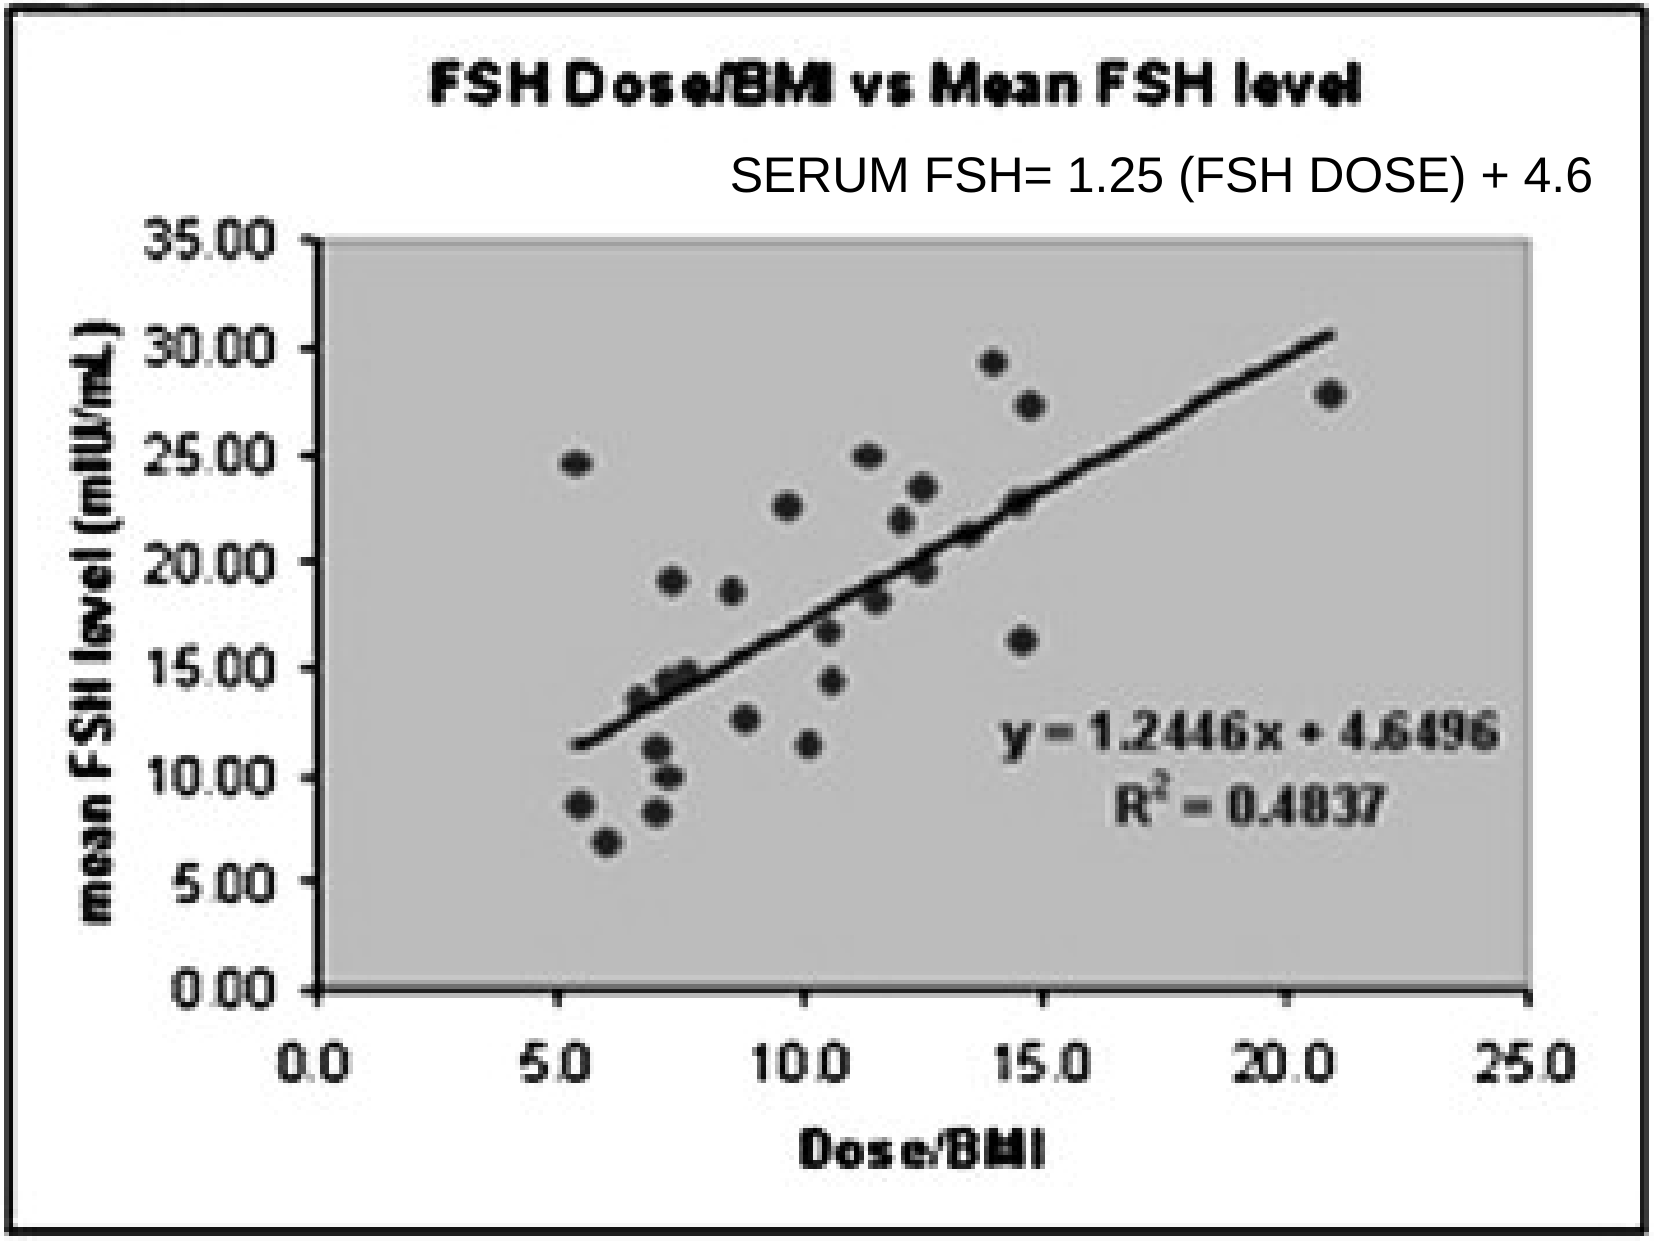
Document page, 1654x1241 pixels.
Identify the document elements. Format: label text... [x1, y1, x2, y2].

picture [0, 0, 1654, 1241]
text_box SERUM FSH= 1.25 (FSH DOSE) + 4.6 [729, 147, 1625, 198]
